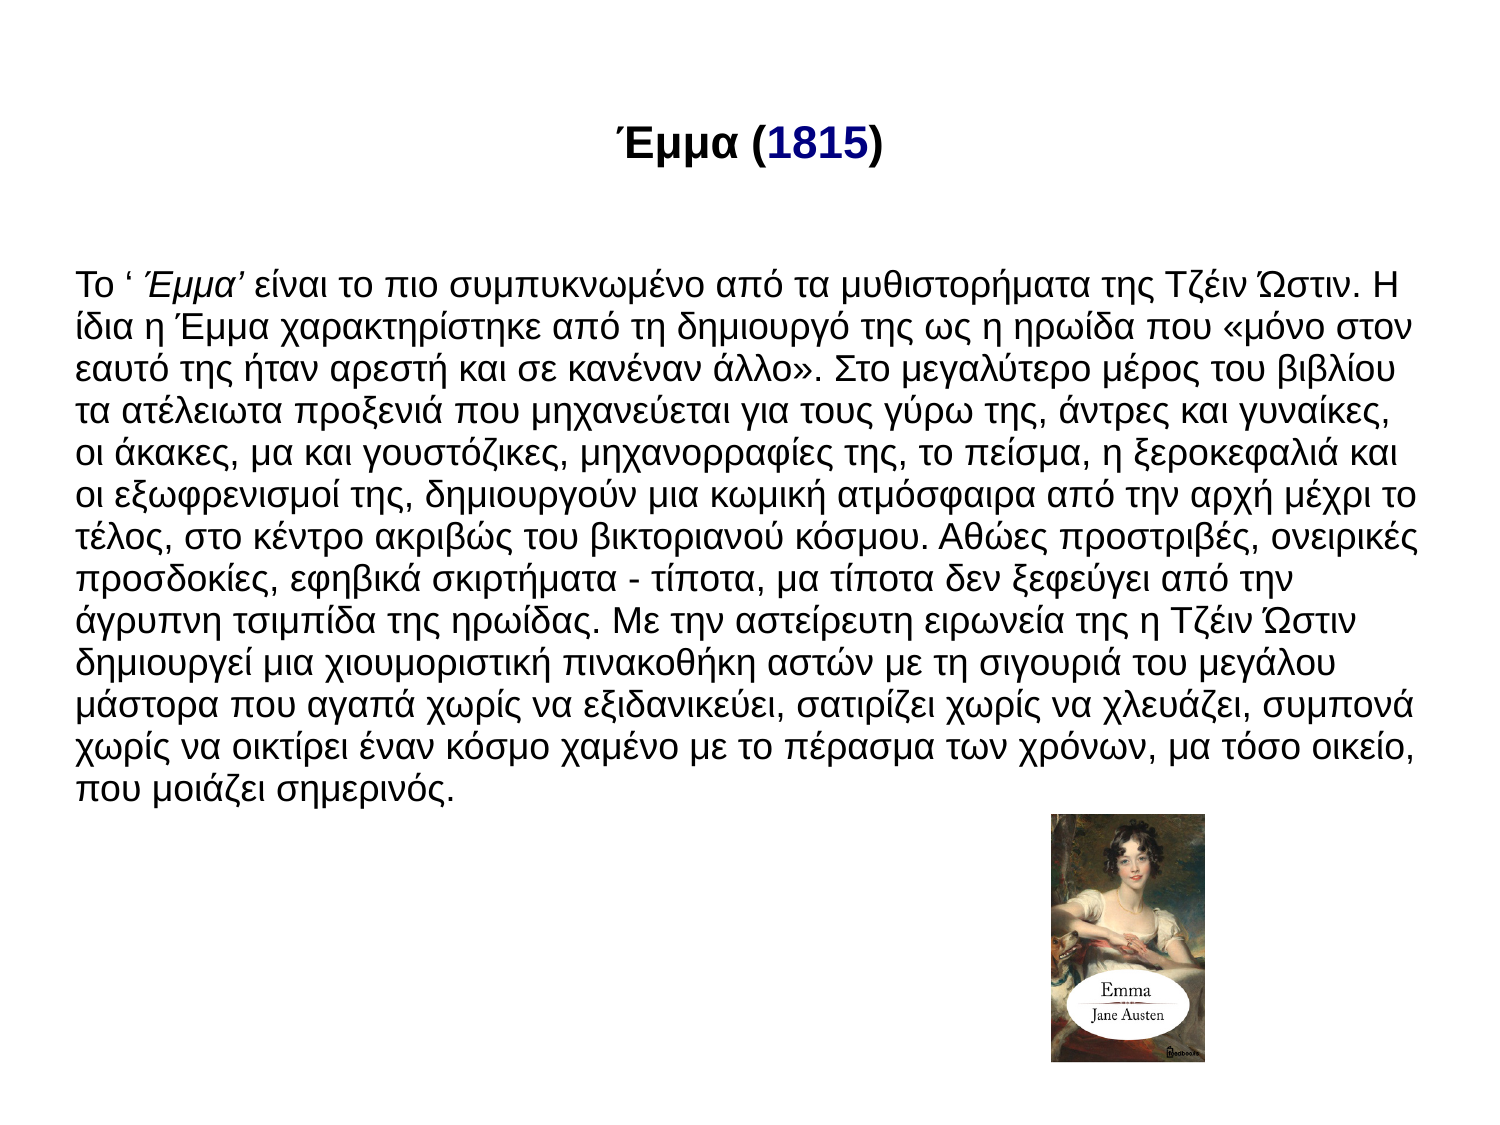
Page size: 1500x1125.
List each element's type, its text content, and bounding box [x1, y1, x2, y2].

title Έμμα (1815) [94, 35, 1405, 250]
list Το ‘ Έμμα’ είναι το πιο συμπυκνωμένο από τα μυθιστορήματα της Τζέιν Ώστιν. Η ίδια η Έμμα χαρακτηρίστηκε από τη δημιουργό της ως η ηρωίδα που «μόνο στον εαυτό της ήταν αρεστή και σε κανέναν άλλο». Στο μεγαλύτερο μέρος του βιβλίου τα ατέλειωτα προξενιά που μηχανεύεται για τους γύρω της, άντρες και γυναίκες, οι άκακες, μα και γουστόζικες, μηχανορραφίες της, το πείσμα, η ξεροκεφαλιά και οι εξωφρενισμοί της, δημιουργούν μια κωμική ατμόσφαιρα από την αρχή μέχρι το τέλος, στο κέντρο ακριβώς του βικτοριανού κόσμου. Αθώες προστριβές, ονειρικές προσδοκίες, εφηβικά σκιρτήματα - τίποτα, μα τίποτα δεν ξεφεύγει από την άγρυπνη τσιμπίδα της ηρωίδας. Με την αστείρευτη ειρωνεία της η Τζέιν Ώστιν δημιουργεί μια χιουμοριστική πινακοθήκη αστών με τη σιγουριά του μεγάλου μάστορα που αγαπά χωρίς να εξιδανικεύει, σατιρίζει χωρίς να χλευάζει, συμπονά χωρίς να οικτίρει έναν κόσμο χαμένο με το πέρασμα των χρόνων, μα τόσο οικείο, που μοιάζει σημερινός. [75, 263, 1425, 991]
picture [1051, 814, 1205, 1063]
